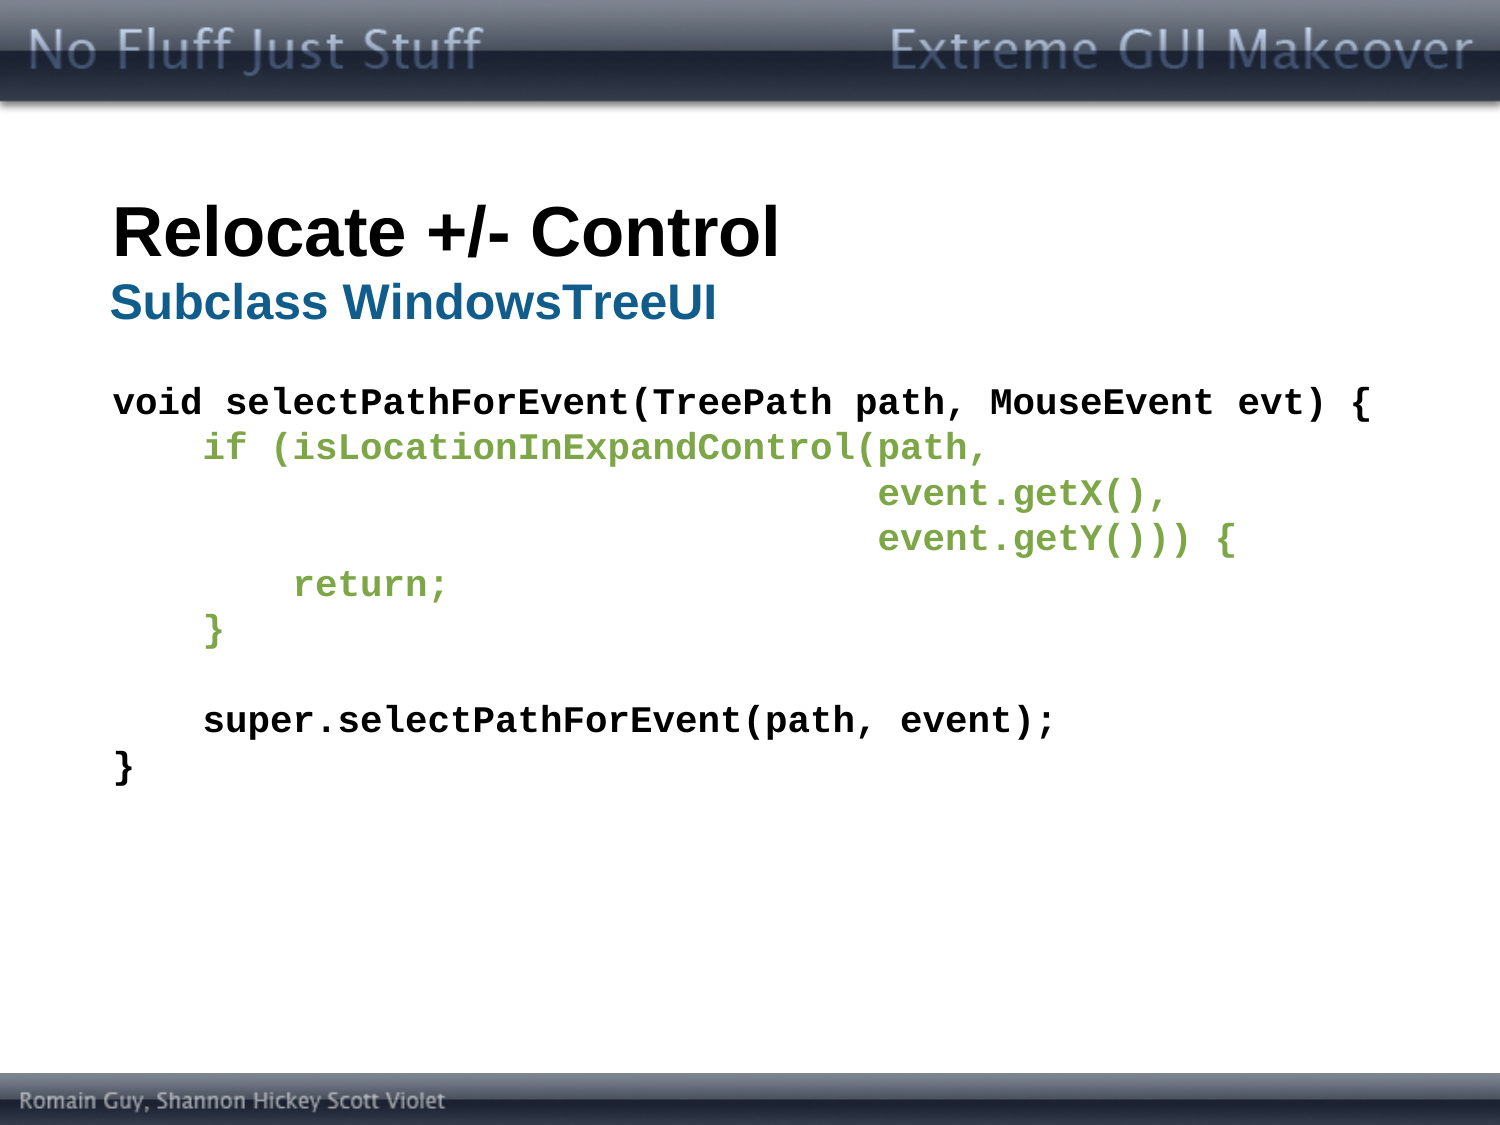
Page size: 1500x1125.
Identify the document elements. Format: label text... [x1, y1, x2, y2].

title Relocate +/- Control [112, 119, 1417, 271]
picture [0, 0, 1500, 114]
text_box void selectPathForEvent(TreePath path, MouseEvent evt) { if (isLocationInExpandControl(path, event.getX(), event.getY())) { return; } super.selectPathForEvent(path, event); } [112, 337, 1463, 1023]
text_box Subclass WindowsTreeUI [101, 262, 1377, 352]
picture [0, 1073, 1500, 1125]
